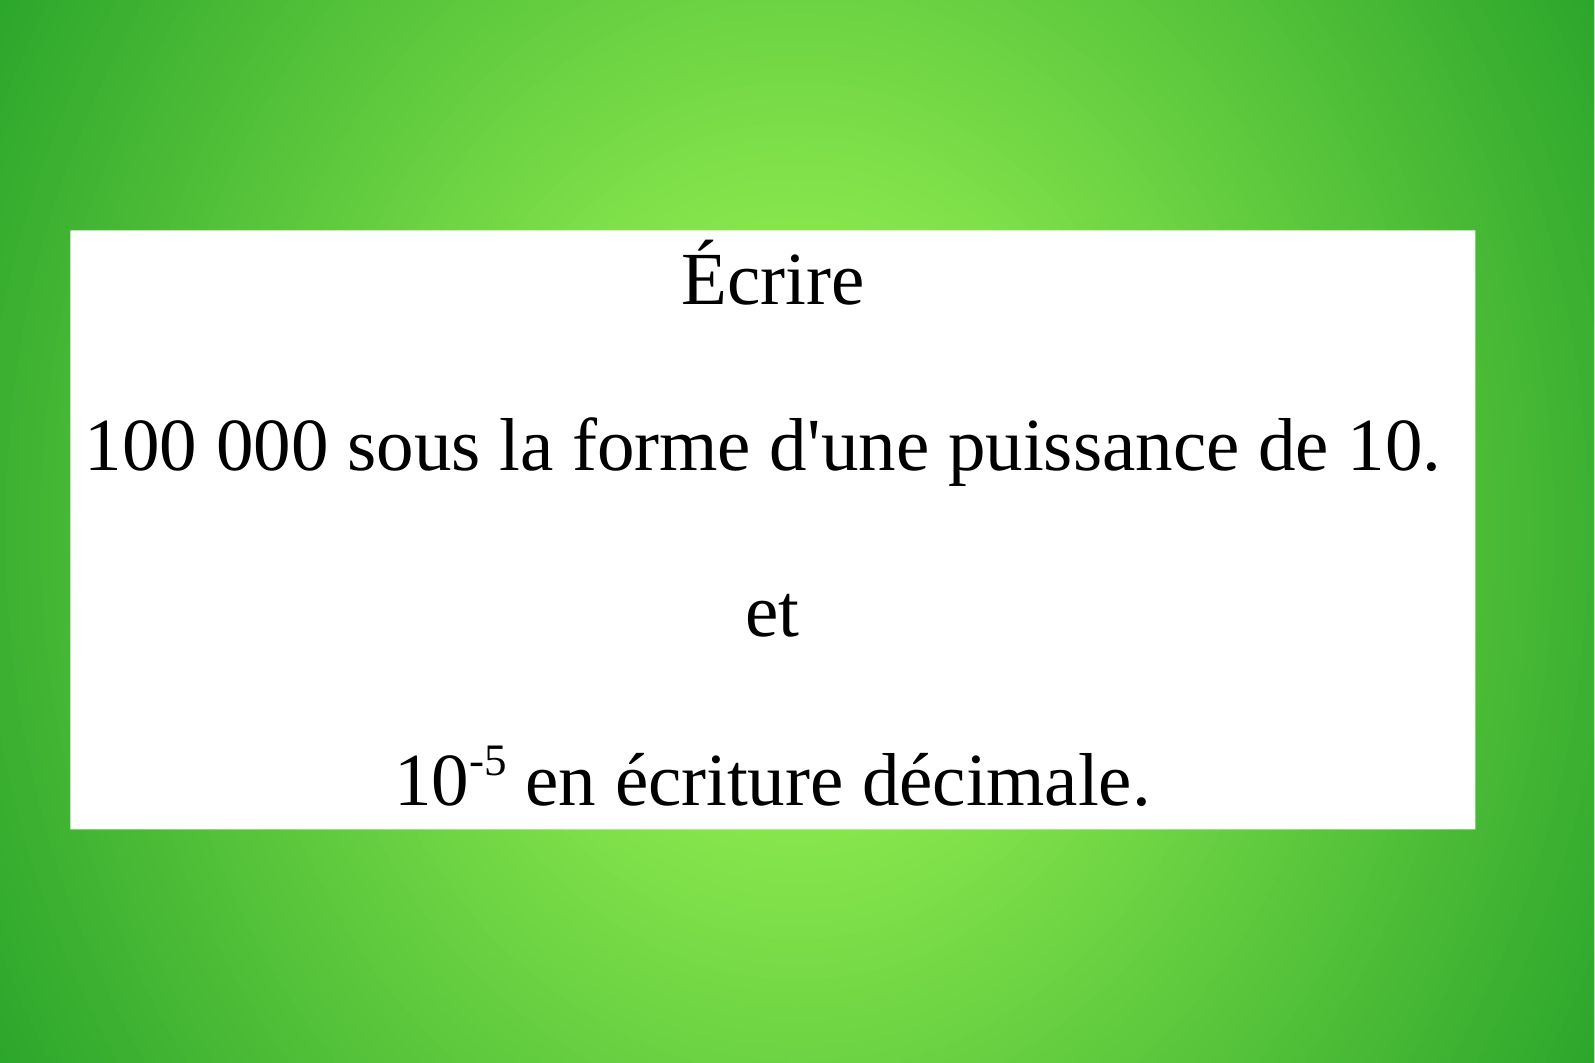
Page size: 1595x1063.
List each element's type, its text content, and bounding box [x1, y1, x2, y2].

text_box Écrire 100 000 sous la forme d'une puissance de 10. et 10-5 en écriture décimale. [70, 230, 1476, 830]
picture [0, 0, 1595, 1063]
